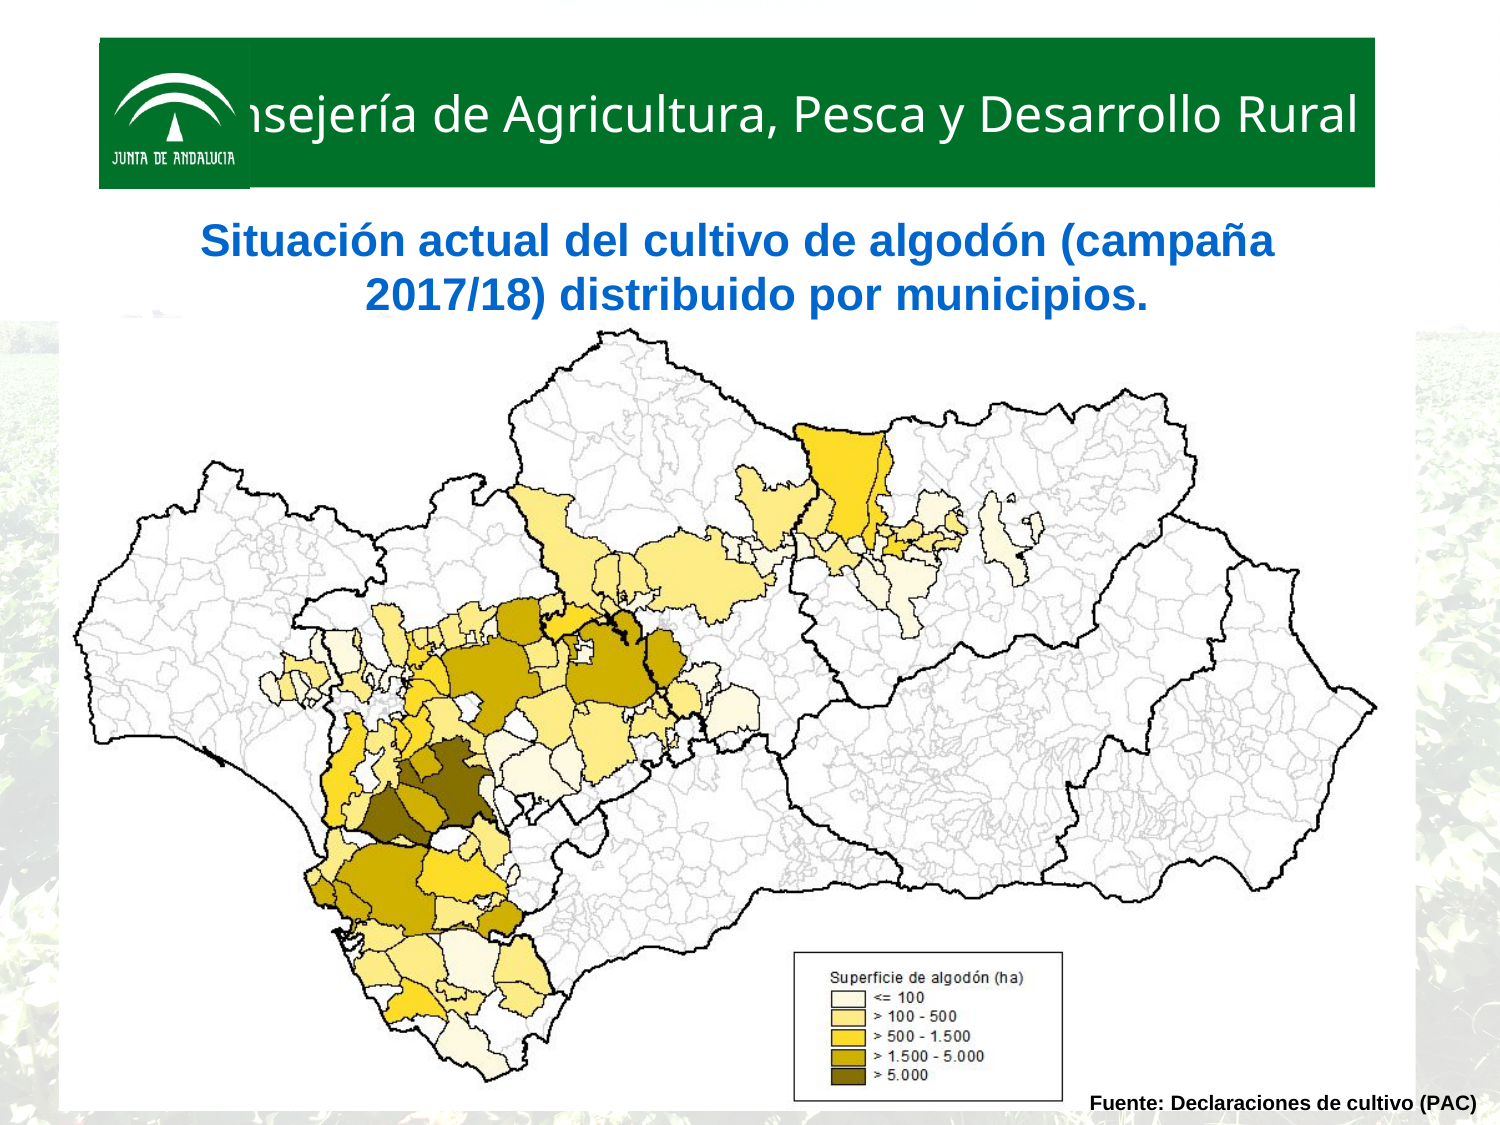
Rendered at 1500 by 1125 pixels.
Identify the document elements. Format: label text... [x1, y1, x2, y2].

text_box Fuente: Declaraciones de cultivo (PAC) [1074, 1081, 1500, 1123]
title Consejería de Agricultura, Pesca y Desarrollo Rural [99, 37, 1375, 188]
picture [0, 0, 1500, 1125]
list Situación actual del cultivo de algodón (campaña 2017/18) distribuido por municipios. [99, 211, 1375, 355]
